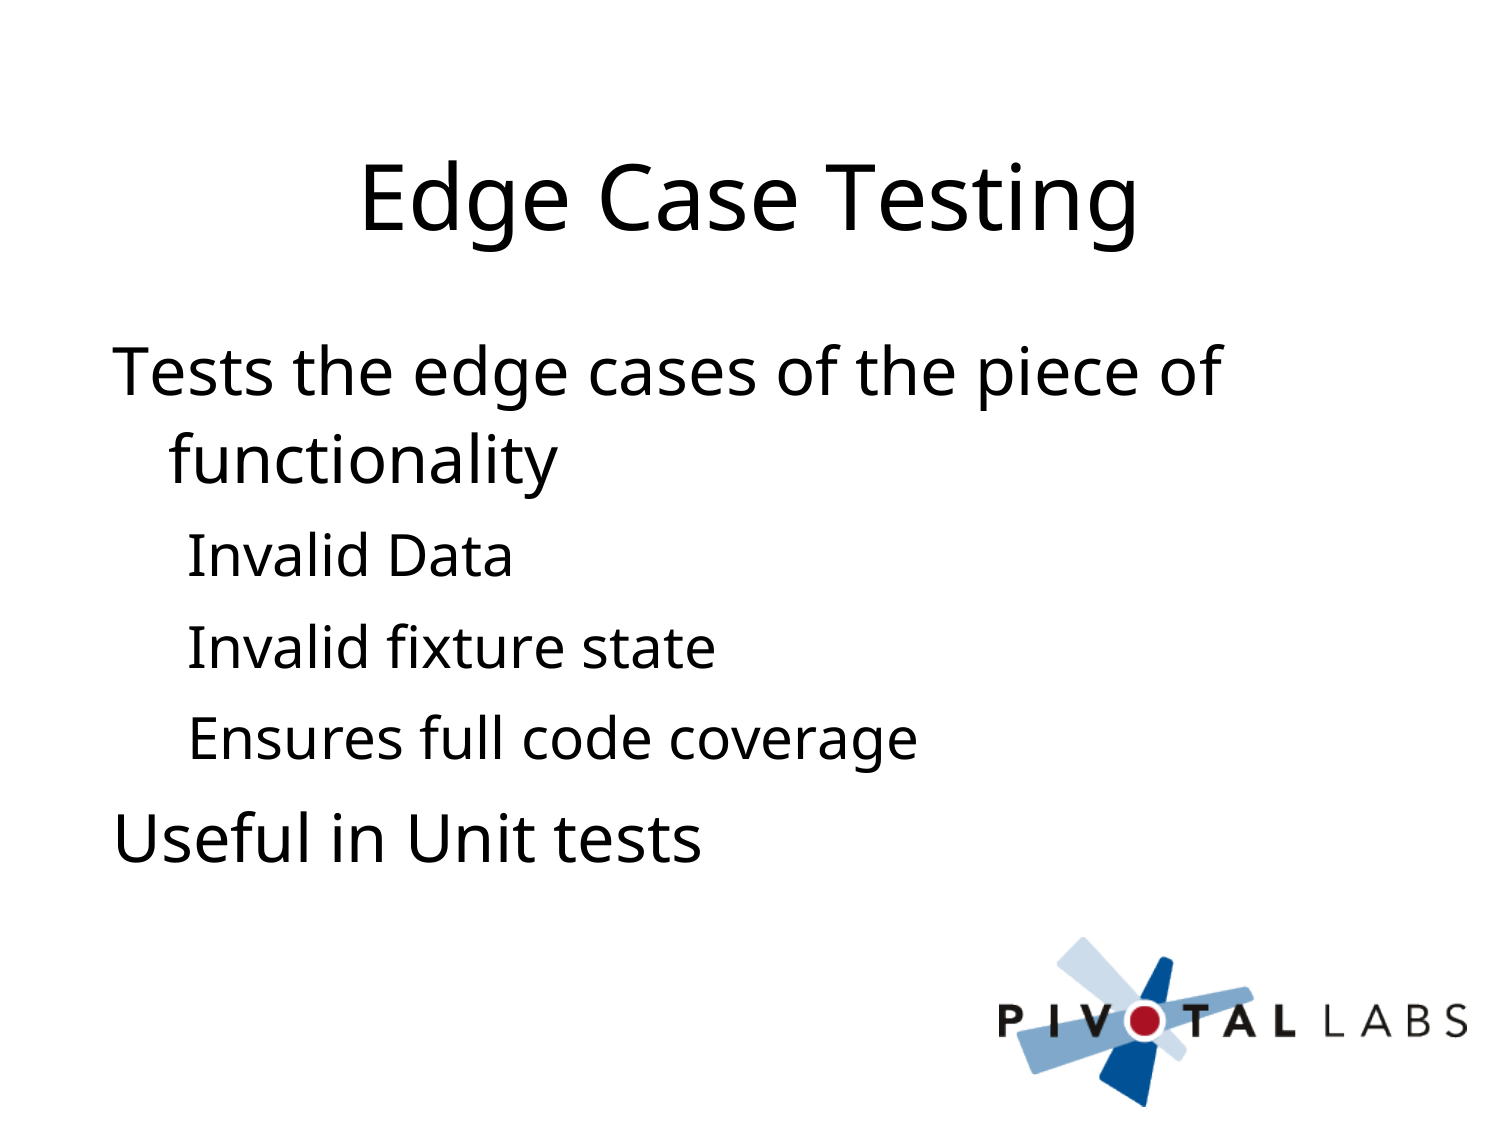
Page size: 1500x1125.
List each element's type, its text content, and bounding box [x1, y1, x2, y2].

picture [999, 937, 1467, 1107]
list Tests the edge cases of the piece of functionality Invalid Data Invalid fixture state Ensures full code coverage Useful in Unit tests [112, 324, 1388, 1000]
title Edge Case Testing [112, 76, 1388, 312]
